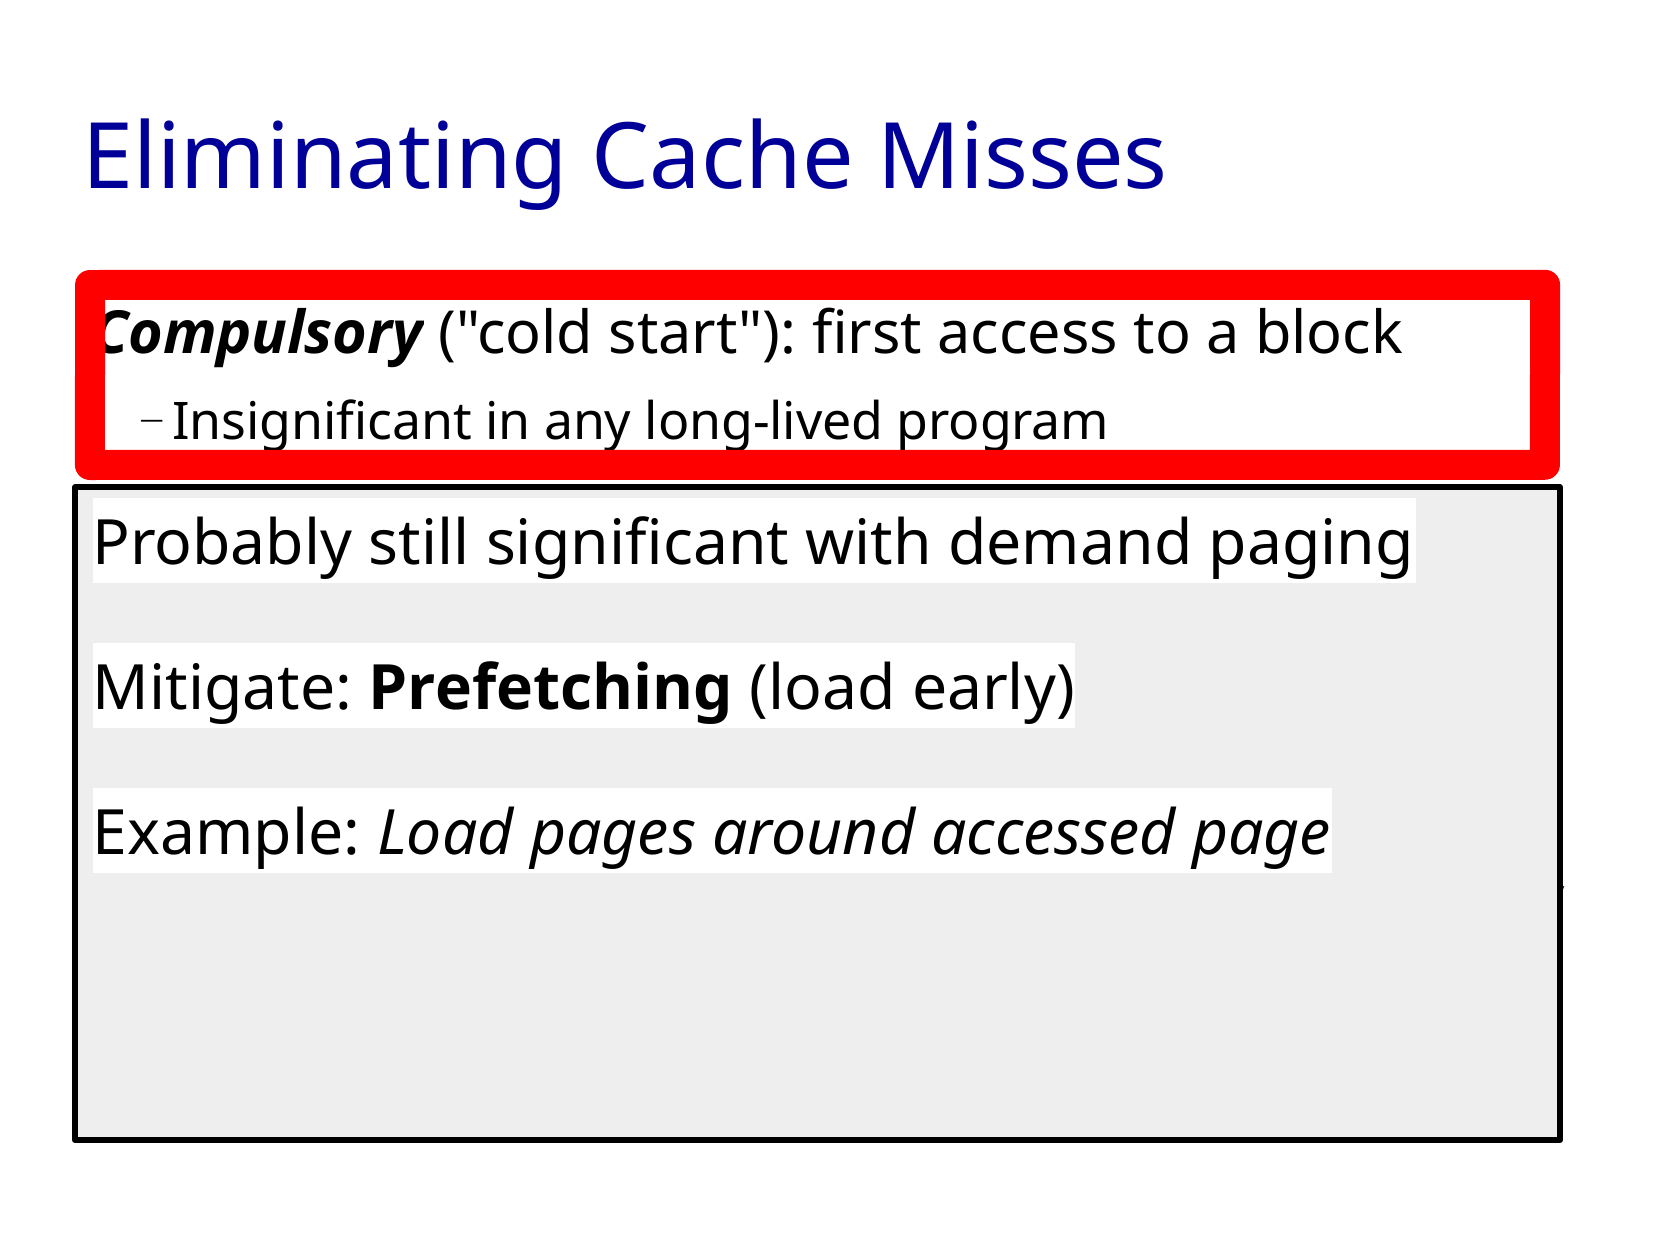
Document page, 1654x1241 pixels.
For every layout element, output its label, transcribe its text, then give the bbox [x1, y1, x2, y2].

title Eliminating Cache Misses [82, 49, 1571, 257]
list Compulsory ("cold start"): first access to a block Insignificant in any long-lived program Capacity: not enough space in cache Conflict: memory locations map to same cache location Coherence (invalidation): memory updated externally Example: multiple cores, I/O [60, 290, 1571, 1096]
text_box Probably still significant with demand paging Mitigate: Prefetching (load early) Example: Load pages around accessed page [75, 487, 1561, 1141]
list Compulsory ("cold start"): first access to a block Insignificant in any long-lived program Capacity: not enough space in cache Conflict: memory locations map to same cache location Coherence (invalidation): memory updated externally Example: multiple cores, I/O [105, 300, 1530, 449]
